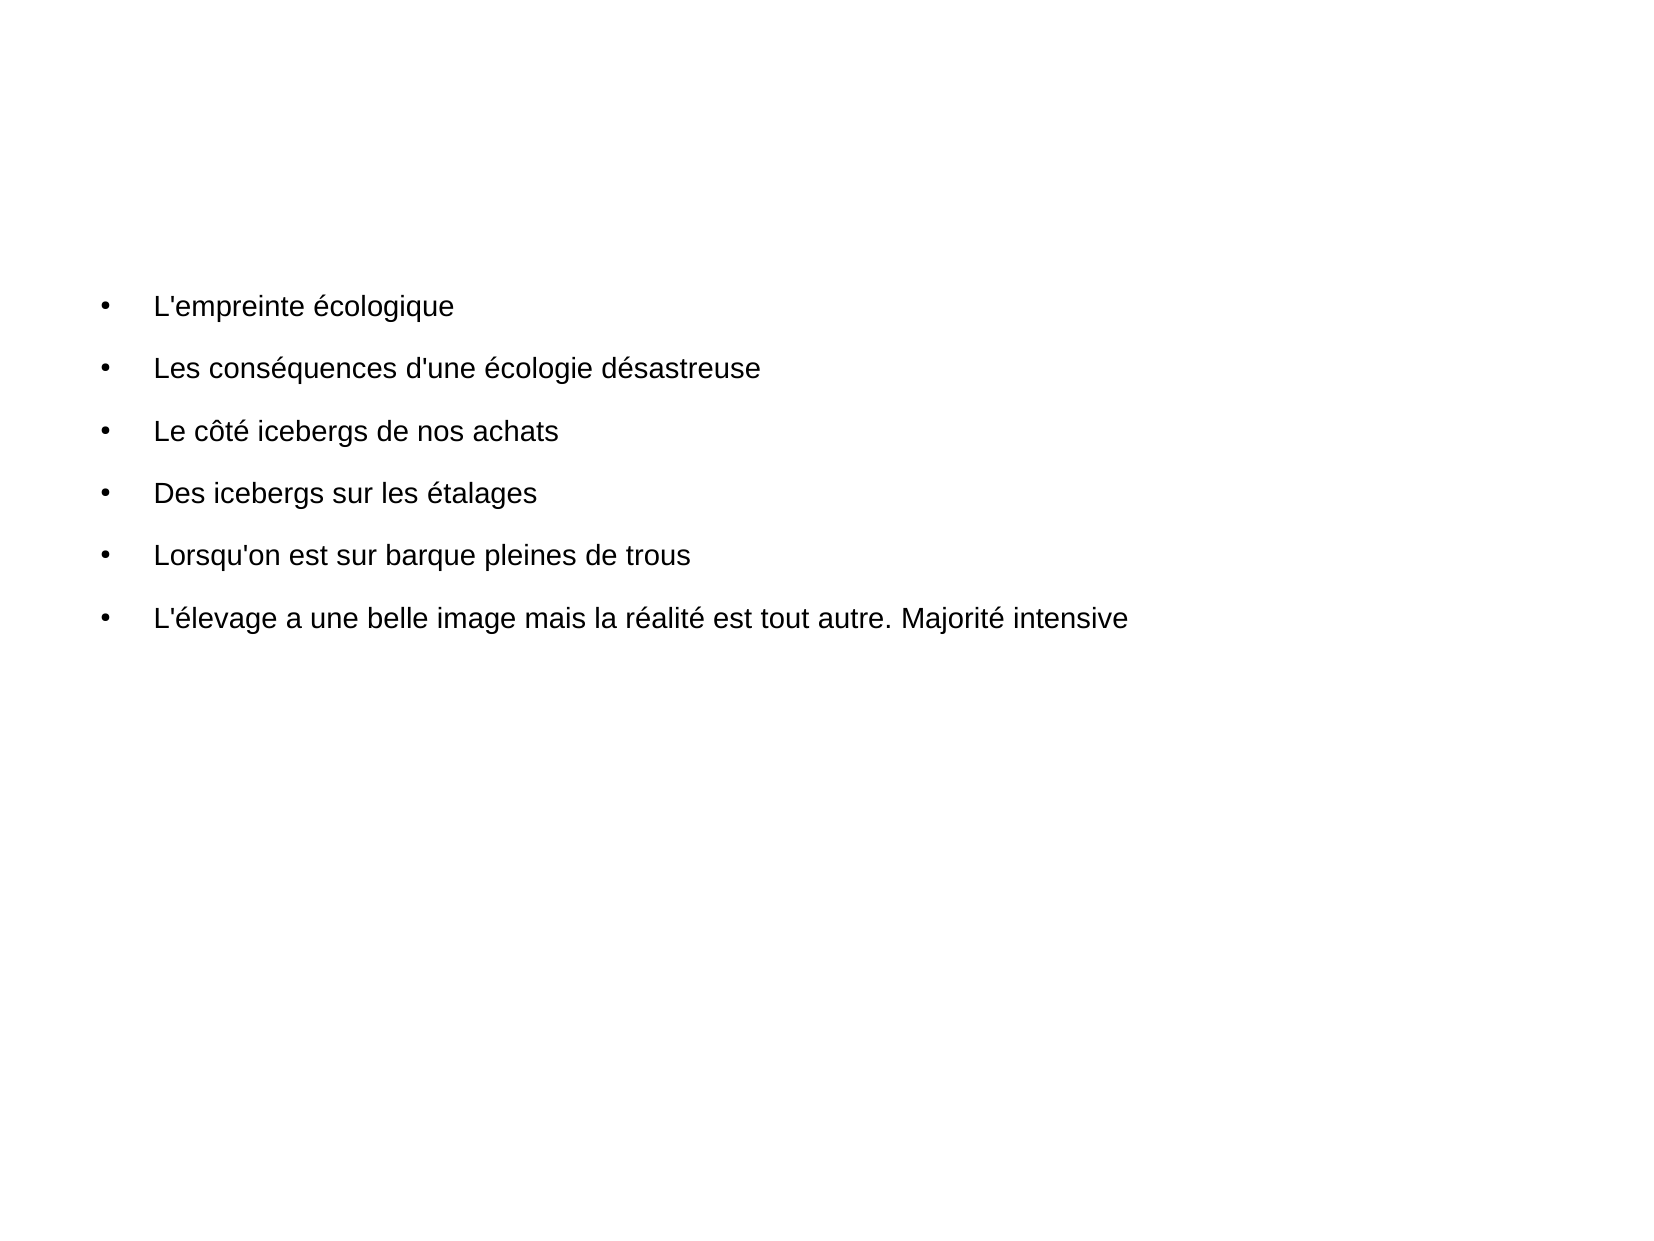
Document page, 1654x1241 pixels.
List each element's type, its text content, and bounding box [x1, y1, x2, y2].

list L'empreinte écologique Les conséquences d'une écologie désastreuse Le côté icebergs de nos achats Des icebergs sur les étalages Lorsqu'on est sur barque pleines de trous L'élevage a une belle image mais la réalité est tout autre. Majorité intensive [82, 290, 1571, 1010]
